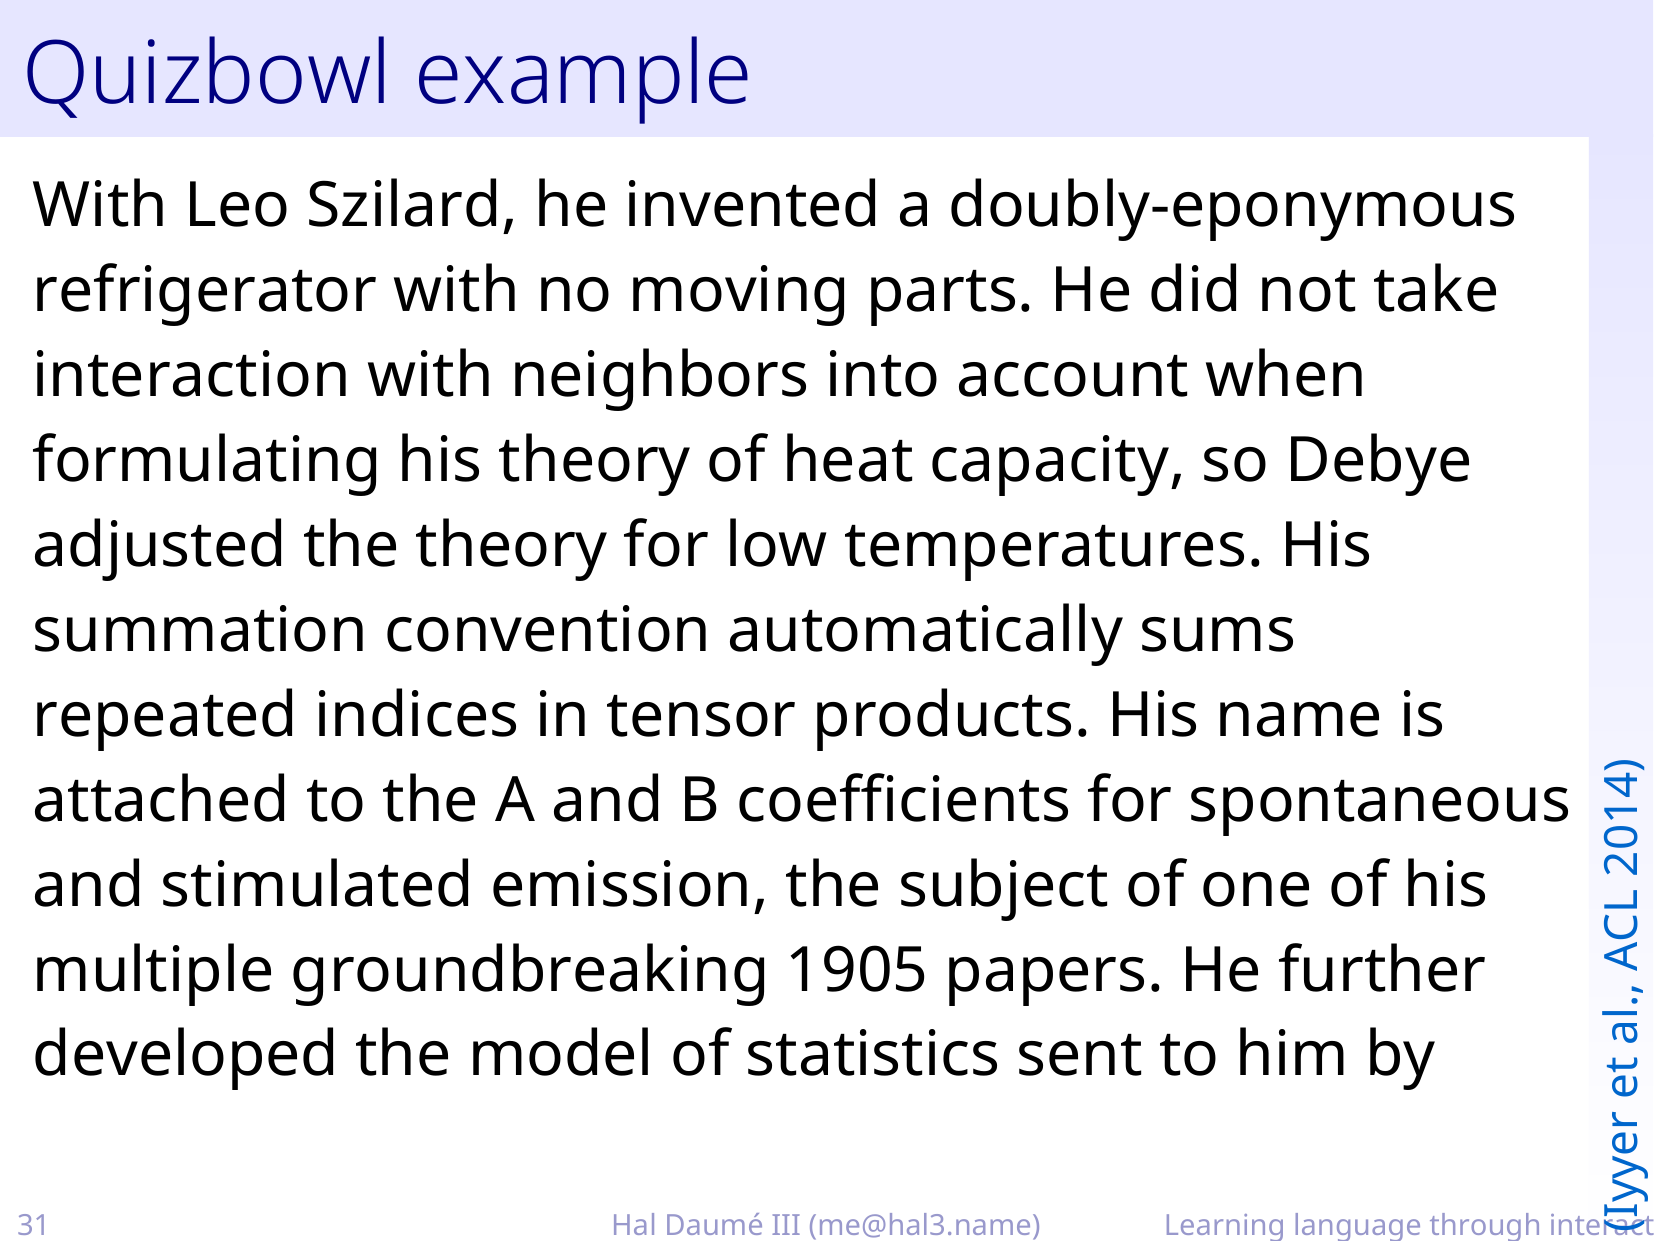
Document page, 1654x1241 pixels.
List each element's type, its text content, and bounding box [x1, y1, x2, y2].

list With Leo Szilard, he invented a doubly-eponymous refrigerator with no moving parts. He did not take interaction with neighbors into account when formulating his theory of heat capacity, so Debye adjusted the theory for low temperatures. His summation convention automatically sums repeated indices in tensor products. His name is attached to the A and B coefficients for spontaneous and stimulated emission, the subject of one of his multiple groundbreaking 1905 papers. He further developed the model of statistics sent to him by [32, 159, 1575, 880]
text_box (Iyyer et al., ACL 2014) [1585, 688, 1649, 1236]
title Quizbowl example [22, 8, 1639, 131]
